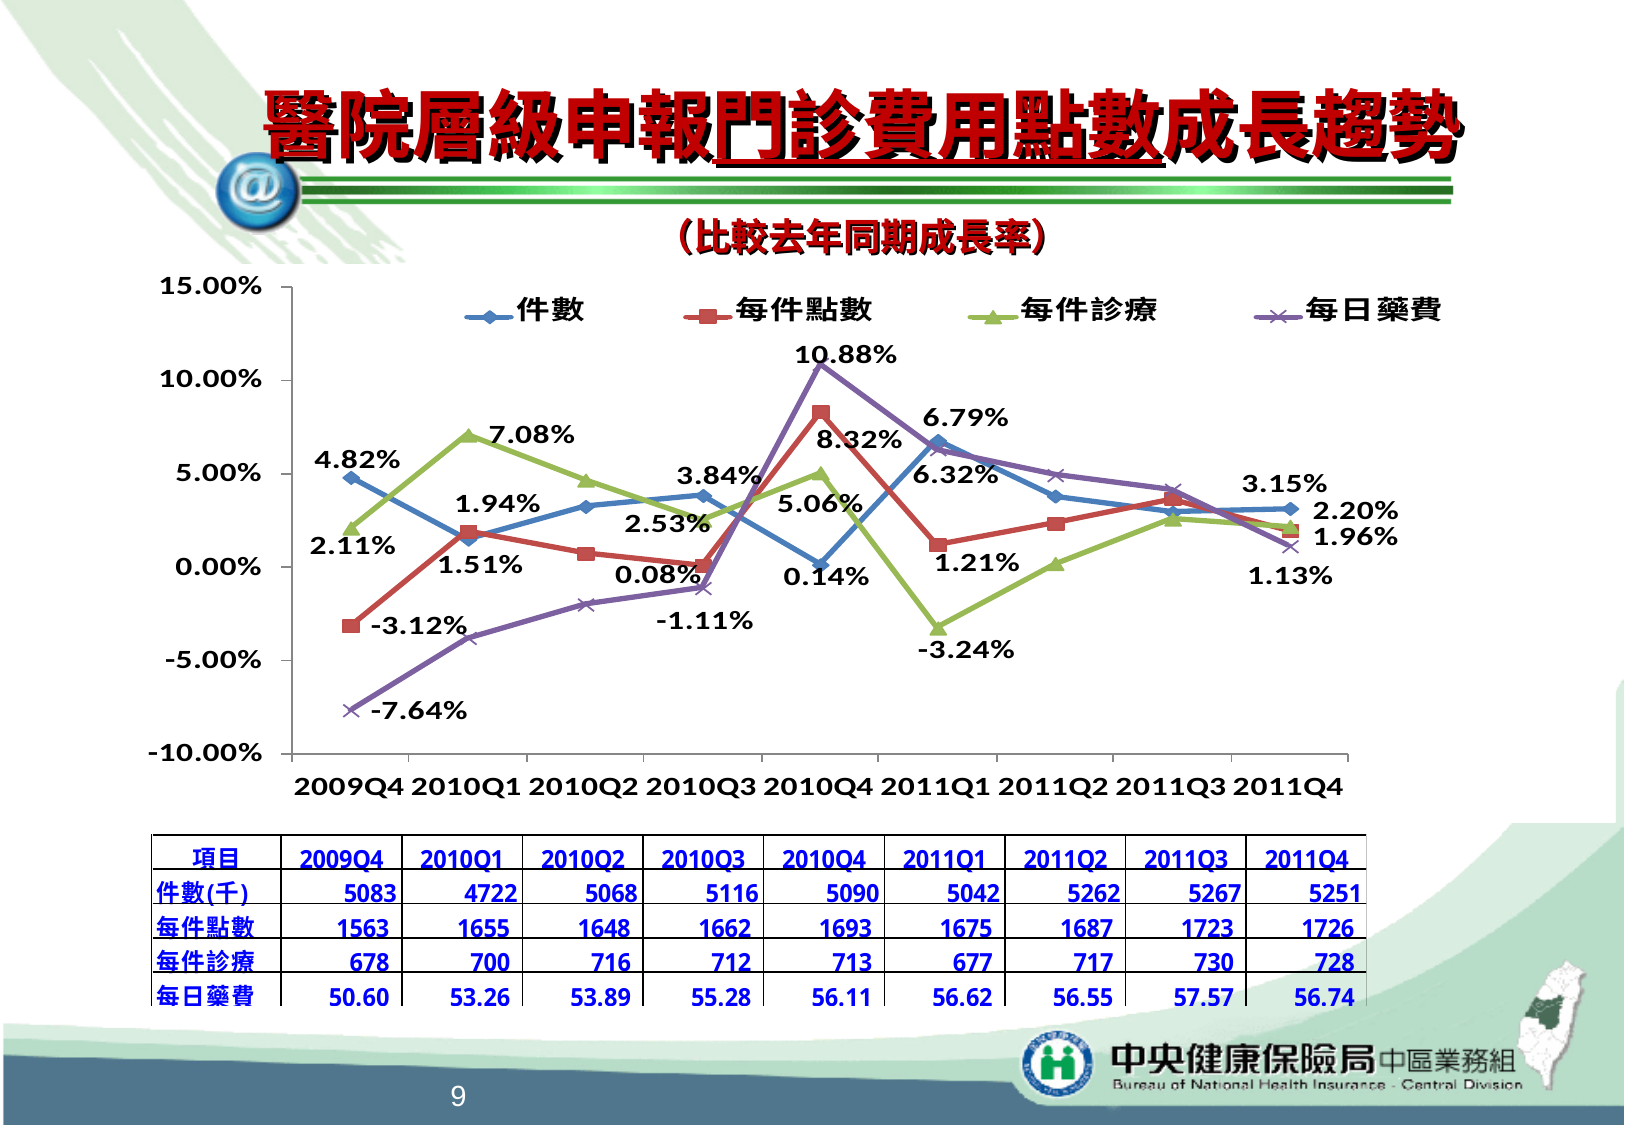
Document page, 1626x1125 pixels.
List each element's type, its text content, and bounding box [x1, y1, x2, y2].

picture [139, 262, 1616, 823]
title 醫院層級申報門診費用點數成長趨勢 （比較去年同期成長率） [162, 70, 1562, 258]
text_box [435, 1065, 815, 1125]
picture [151, 834, 1368, 1008]
